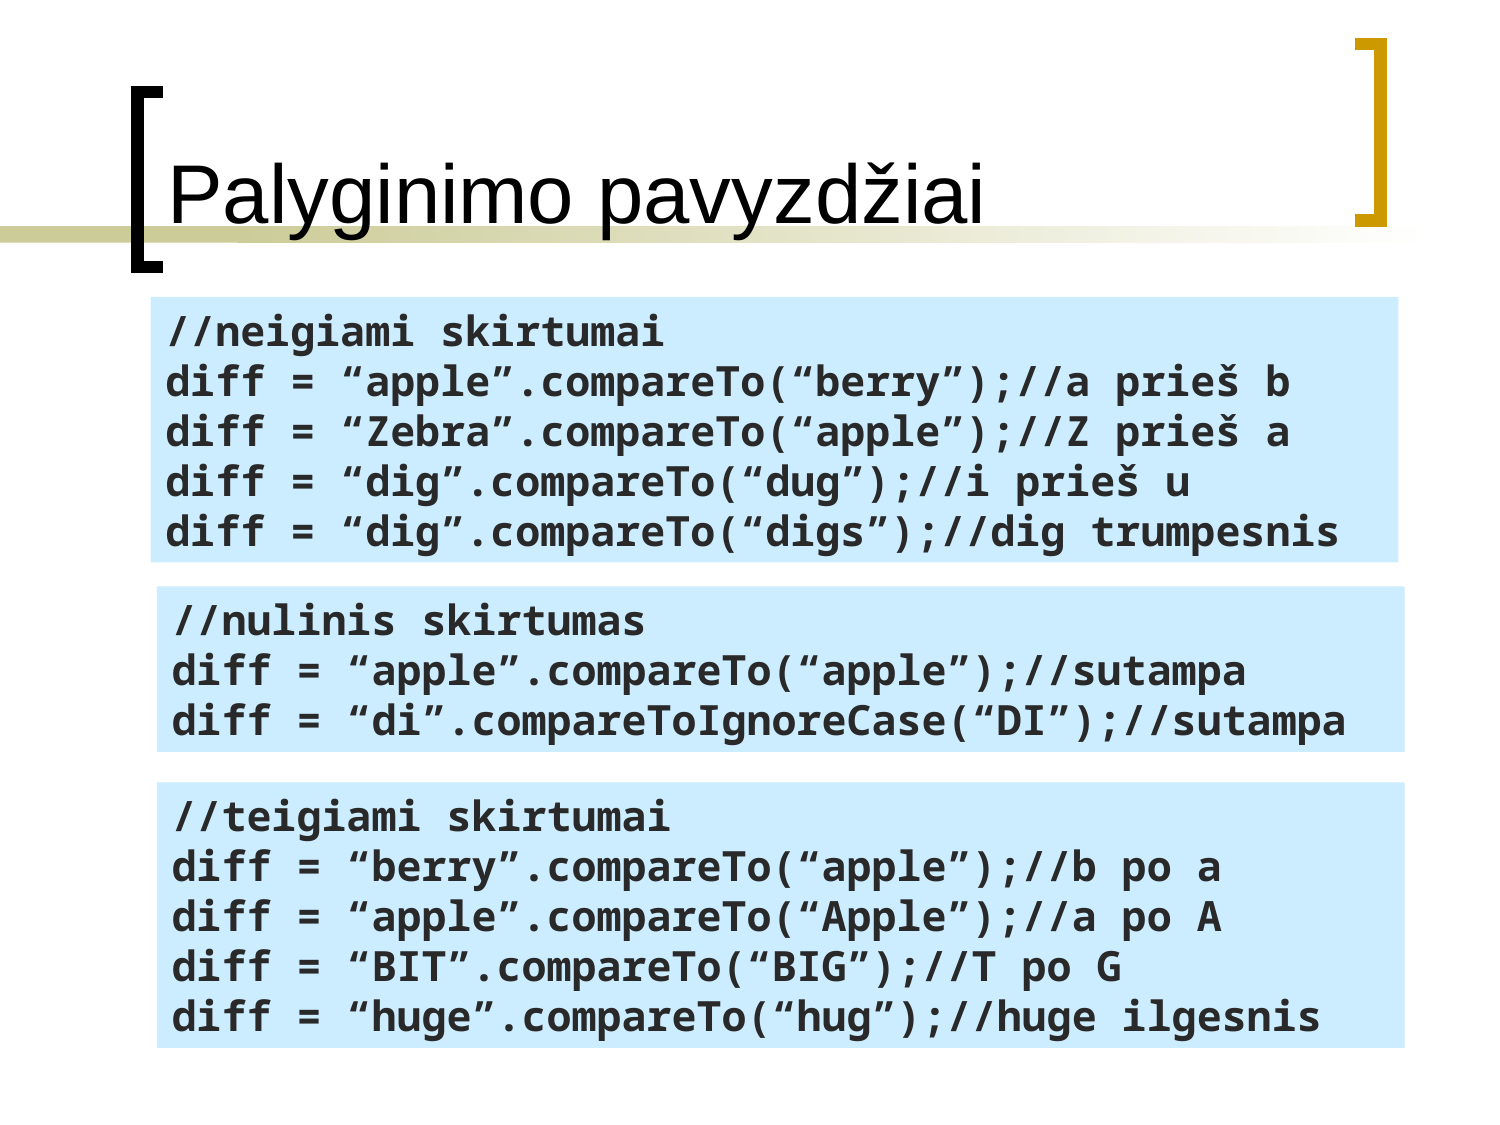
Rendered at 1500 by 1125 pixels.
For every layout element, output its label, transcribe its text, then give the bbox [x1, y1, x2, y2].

text_box //neigiami skirtumai diff = “apple”.compareTo(“berry”);//a prieš b diff = “Zebra”.compareTo(“apple”);//Z prieš a diff = “dig”.compareTo(“dug”);//i prieš u diff = “dig”.compareTo(“digs”);//dig trumpesnis [150, 296, 1399, 563]
title Palyginimo pavyzdžiai [152, 15, 1328, 248]
text_box //nulinis skirtumas diff = “apple”.compareTo(“apple”);//sutampa diff = “di”.compareToIgnoreCase(“DI”);//sutampa [156, 586, 1405, 752]
text_box //teigiami skirtumai diff = “berry”.compareTo(“apple”);//b po a diff = “apple”.compareTo(“Apple”);//a po A diff = “BIT”.compareTo(“BIG”);//T po G diff = “huge”.compareTo(“hug”);//huge ilgesnis [156, 782, 1405, 1048]
